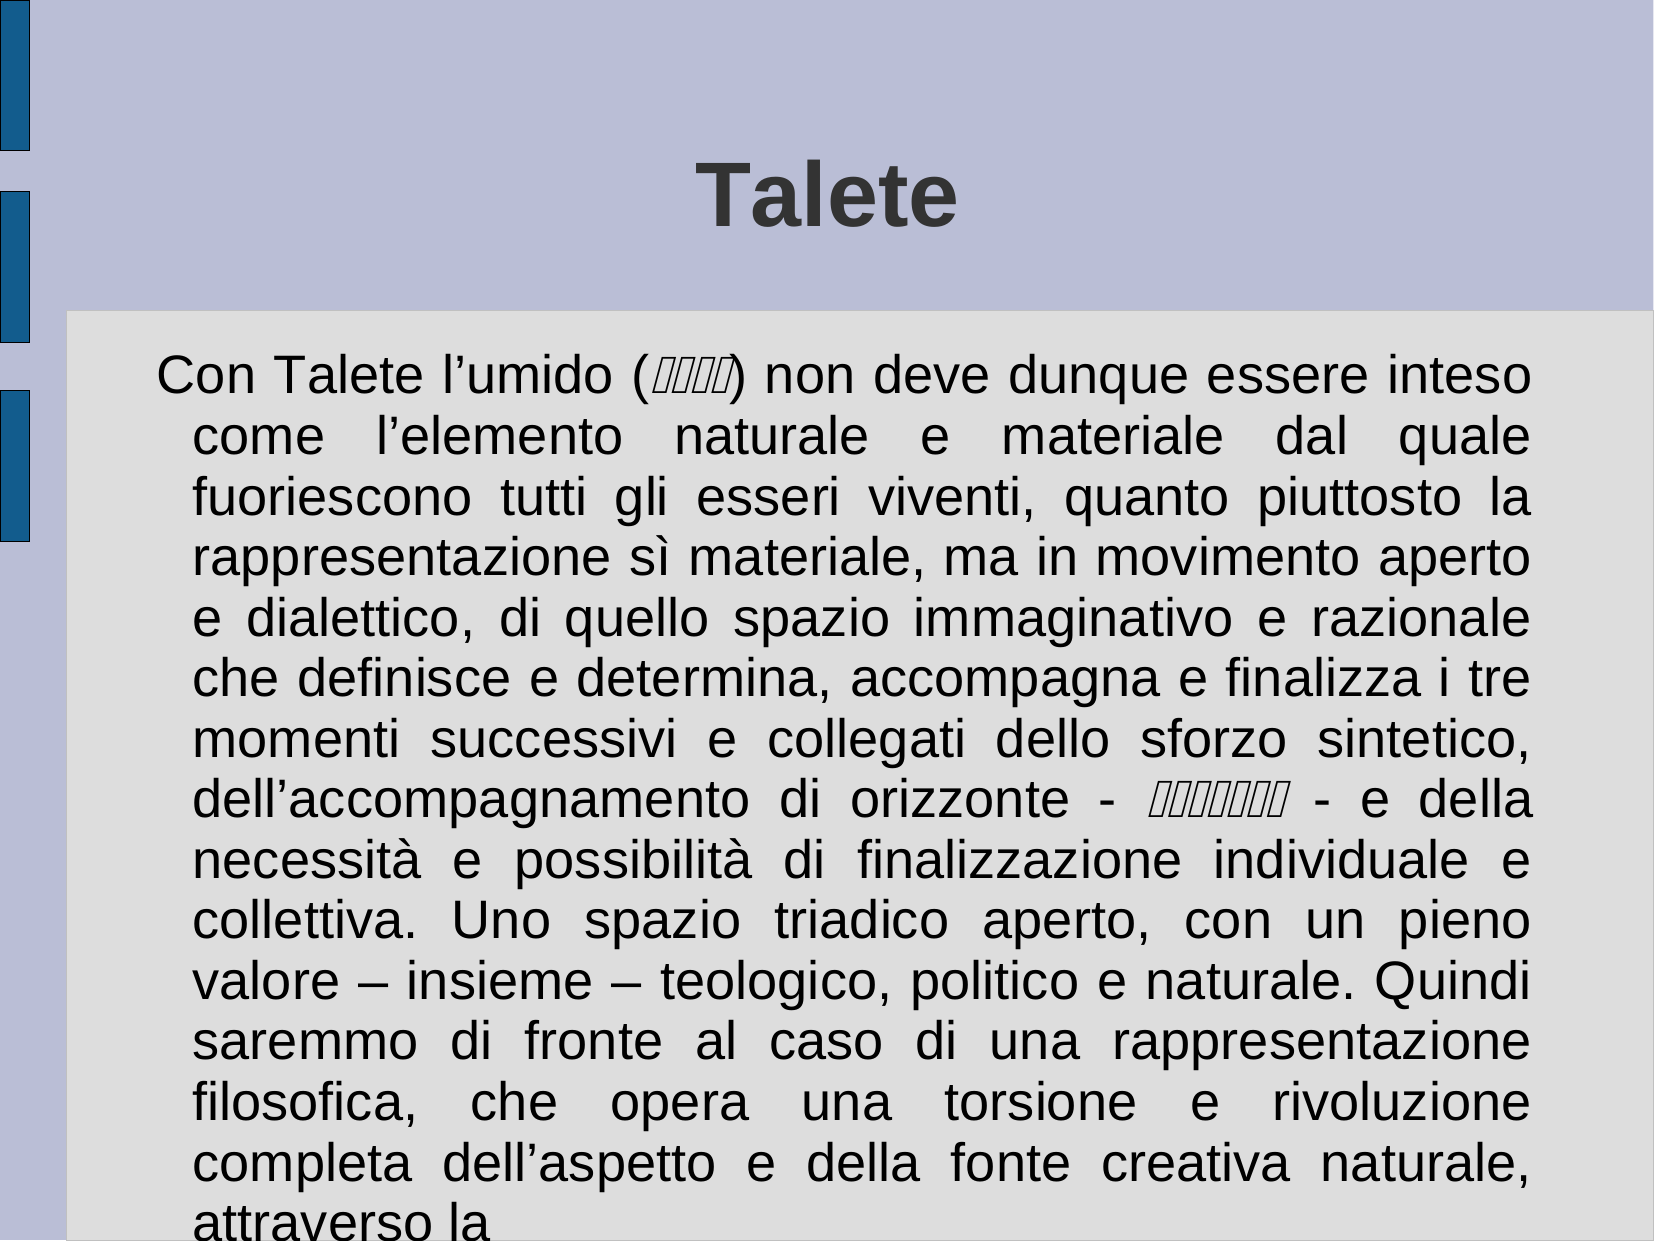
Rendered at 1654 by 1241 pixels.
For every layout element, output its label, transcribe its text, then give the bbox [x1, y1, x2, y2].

list Con Talete l’umido () non deve dunque essere inteso come l’elemento naturale e materiale dal quale fuoriescono tutti gli esseri viventi, quanto piuttosto la rappresentazione sì materiale, ma in movimento aperto e dialettico, di quello spazio immaginativo e razionale che definisce e determina, accompagna e finalizza i tre momenti successivi e collegati dello sforzo sintetico, dell’accompagnamento di orizzonte -  - e della necessità e possibilità di finalizzazione individuale e collettiva. Uno spazio triadico aperto, con un pieno valore – insieme – teologico, politico e naturale. Quindi saremmo di fronte al caso di una rappresentazione filosofica, che opera una torsione e rivoluzione completa dell’aspetto e della fonte creativa naturale, attraverso la [121, 344, 1534, 1212]
title Talete [121, 91, 1534, 299]
